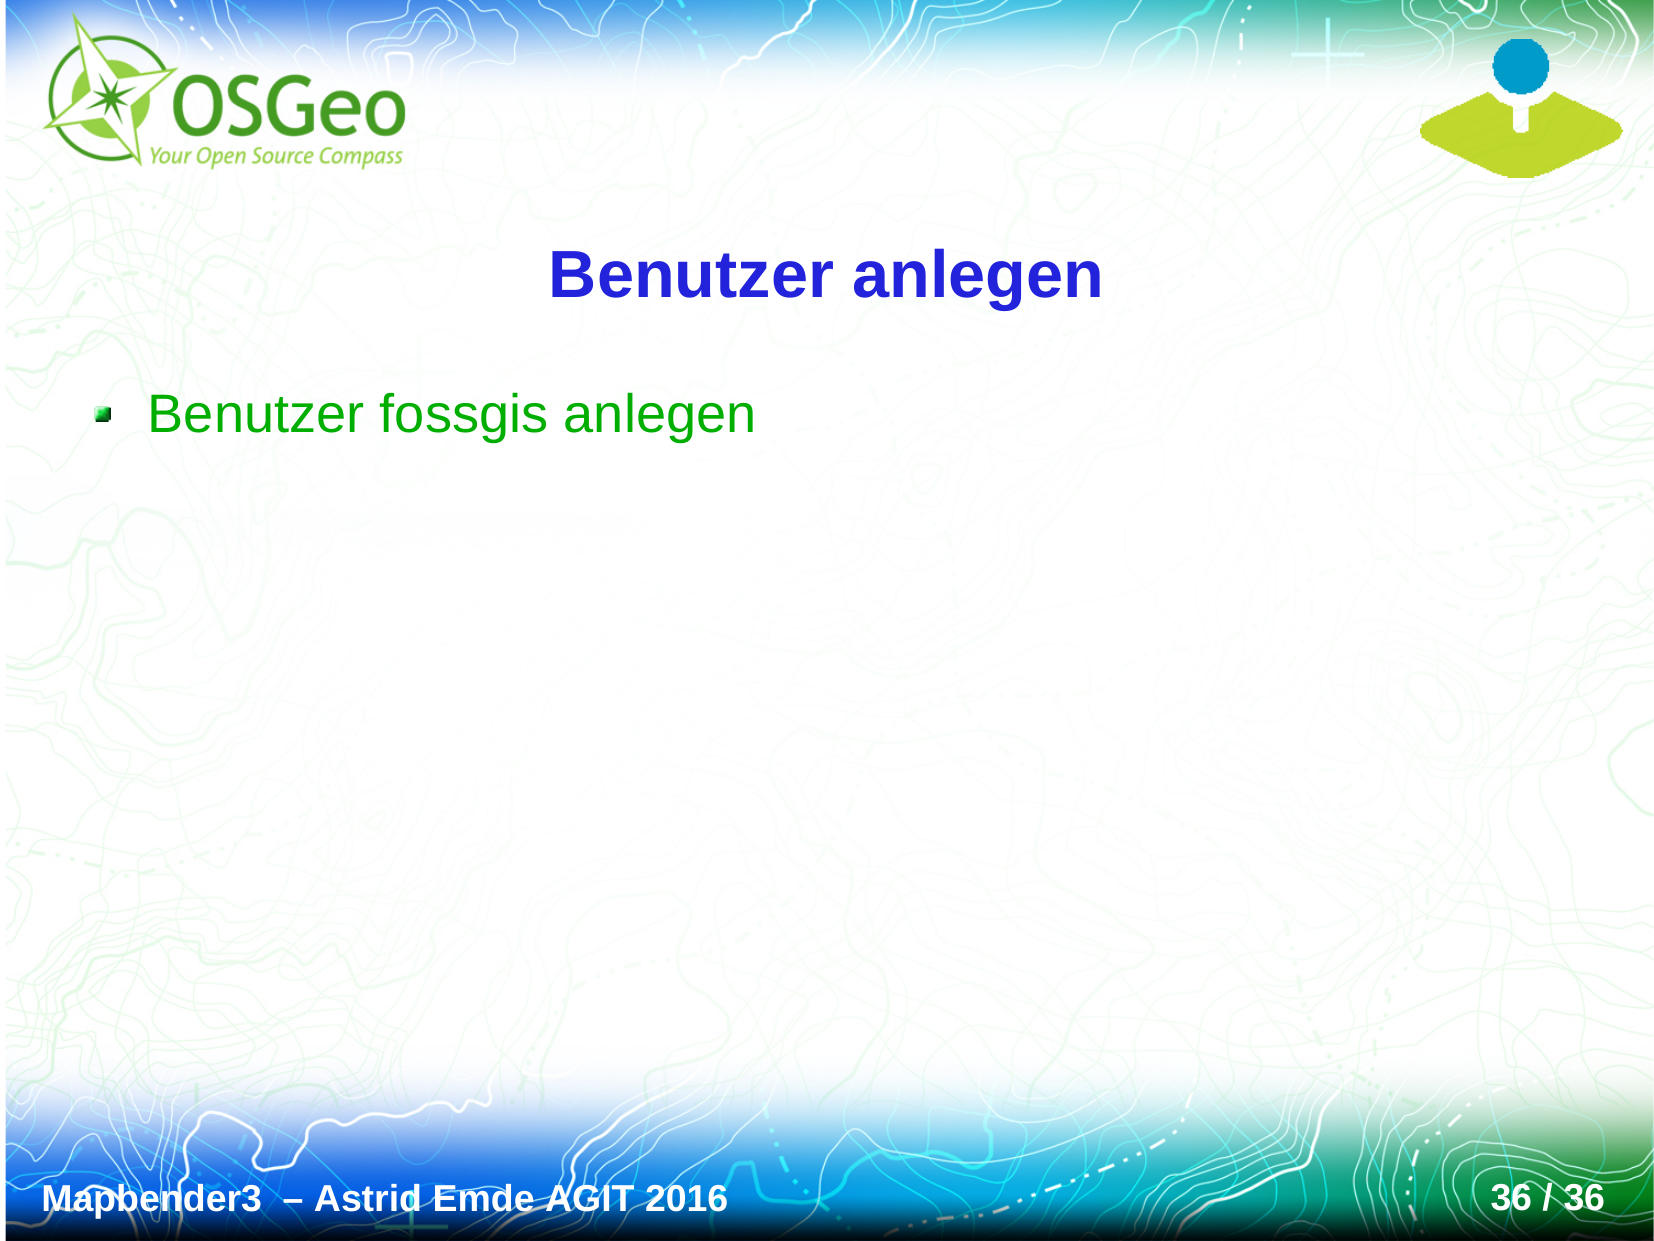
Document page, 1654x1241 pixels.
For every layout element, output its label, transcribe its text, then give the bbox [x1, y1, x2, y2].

picture [5, 0, 1654, 1241]
list Benutzer fossgis anlegen [76, 383, 1565, 1203]
title Benutzer anlegen [82, 200, 1571, 349]
